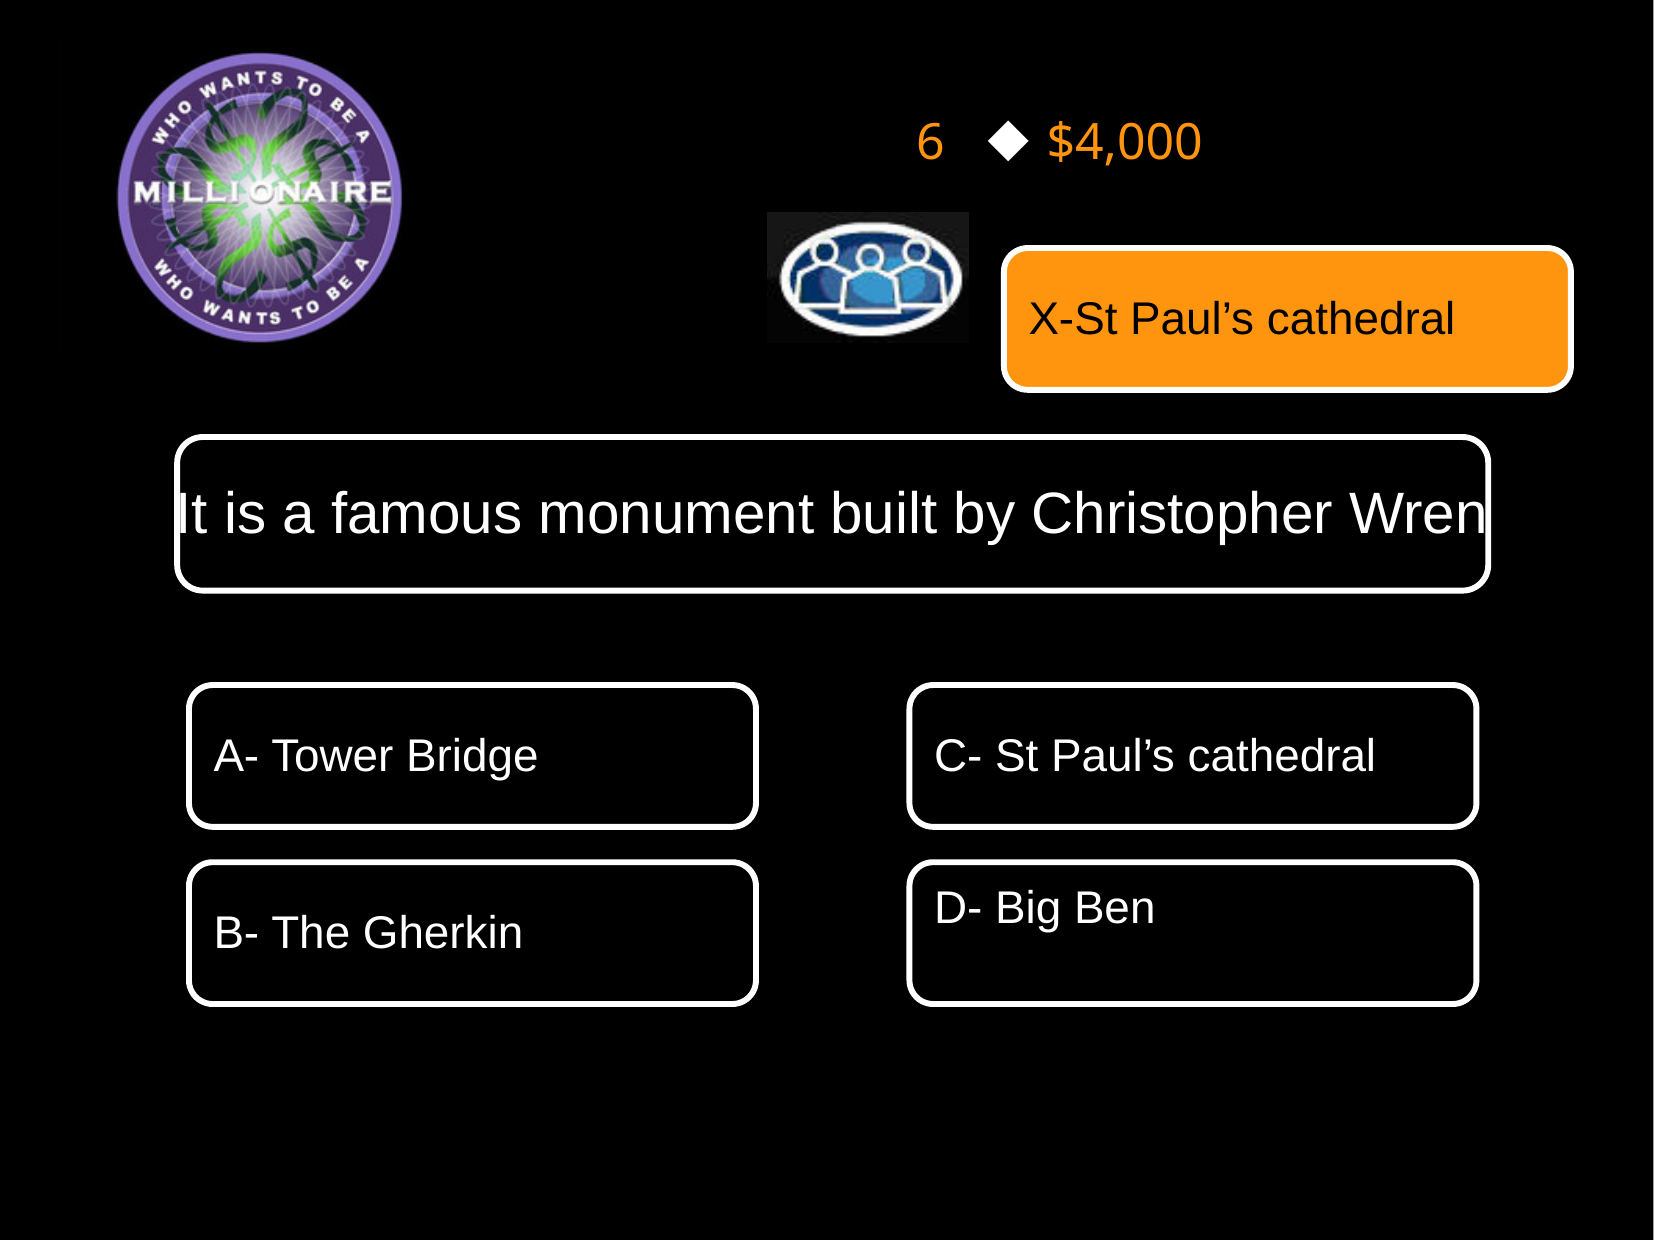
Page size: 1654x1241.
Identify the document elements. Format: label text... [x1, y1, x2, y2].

text_box D- Big Ben [909, 862, 1477, 1004]
picture [59, 41, 477, 355]
picture [767, 212, 969, 343]
text_box 6  $4,000 [774, 106, 1458, 257]
text_box A- Tower Bridge [188, 685, 756, 827]
text_box B- The Gherkin [188, 862, 756, 1004]
text_box C- St Paul’s cathedral [909, 685, 1477, 827]
text_box X-St Paul’s cathedral [1003, 248, 1571, 390]
text_box It is a famous monument built by Christopher Wren [177, 437, 1489, 591]
